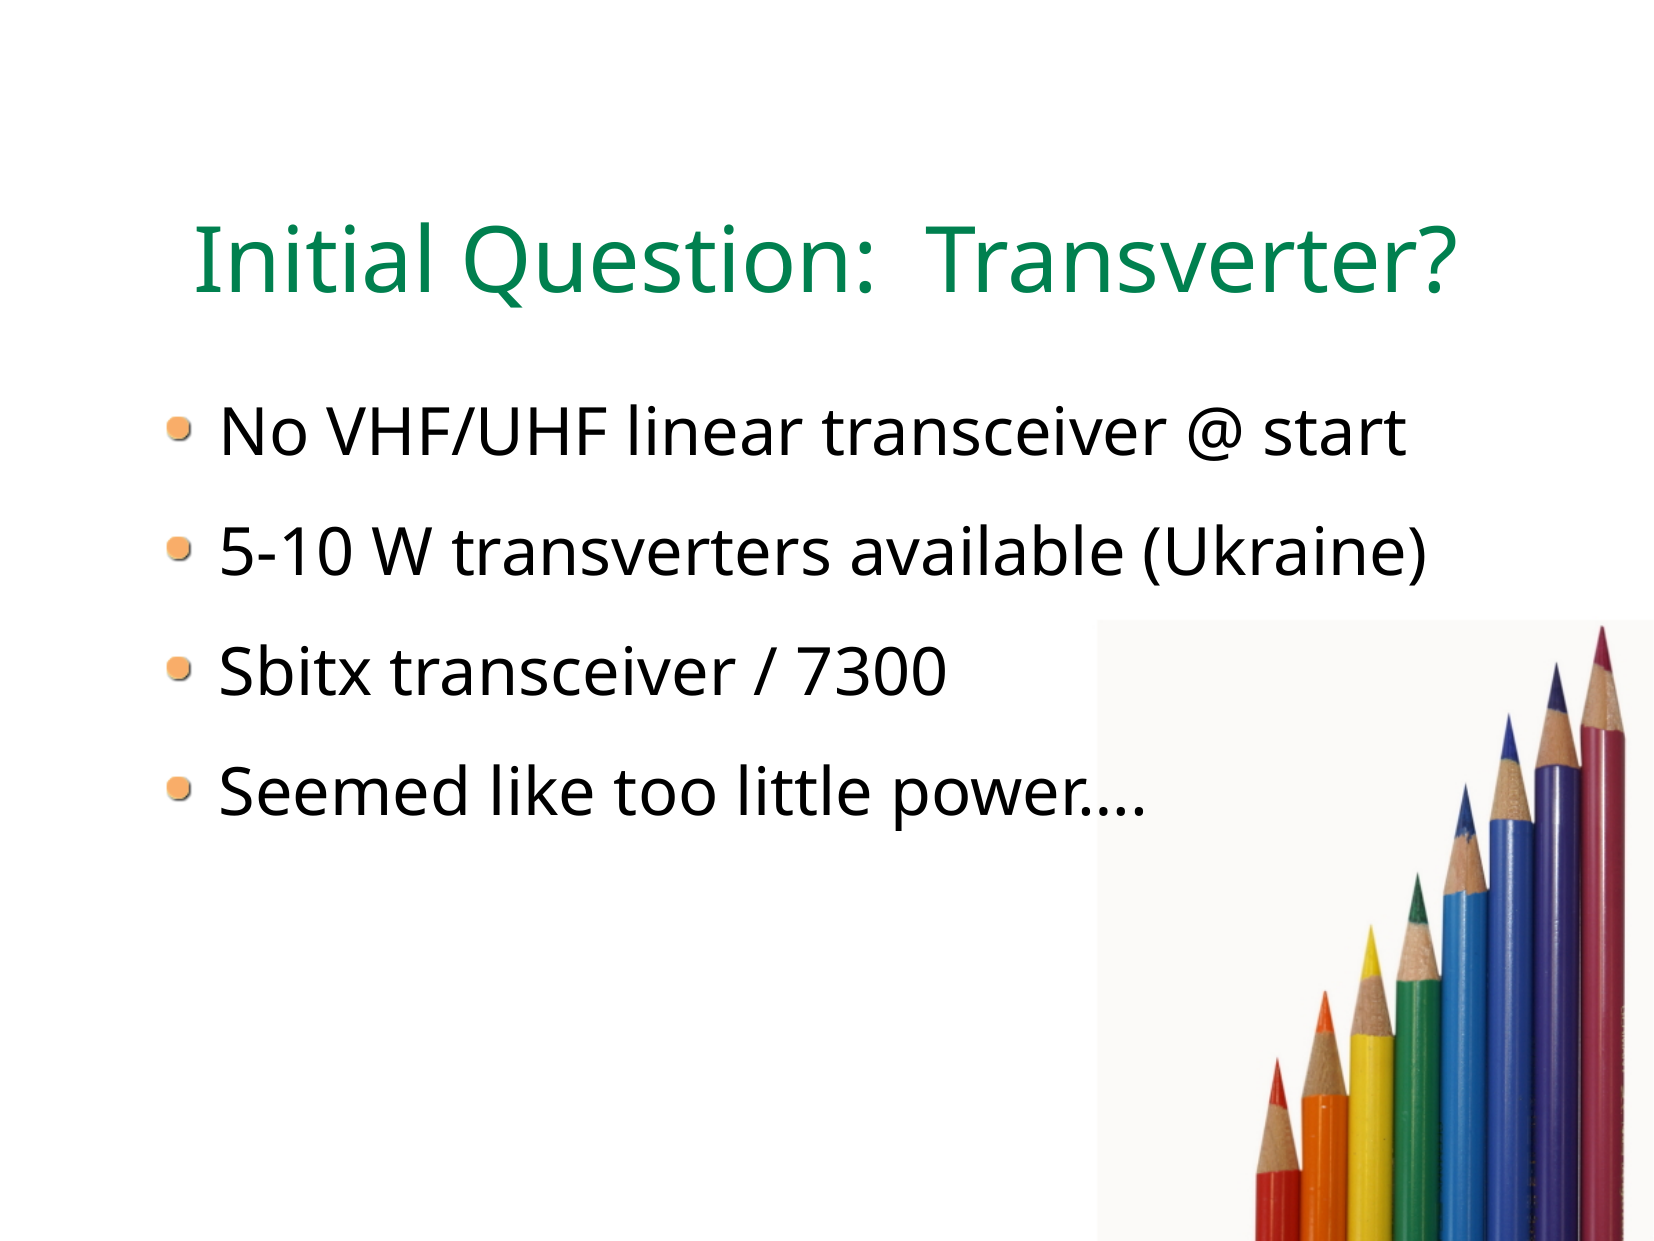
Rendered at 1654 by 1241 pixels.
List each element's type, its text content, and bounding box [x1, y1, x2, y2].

picture [0, 0, 1654, 1241]
list No VHF/UHF linear transceiver @ start 5-10 W transverters available (Ukraine) Sbitx transceiver / 7300 Seemed like too little power…. [147, 383, 1506, 1104]
title Initial Question: Transverter? [147, 153, 1506, 361]
